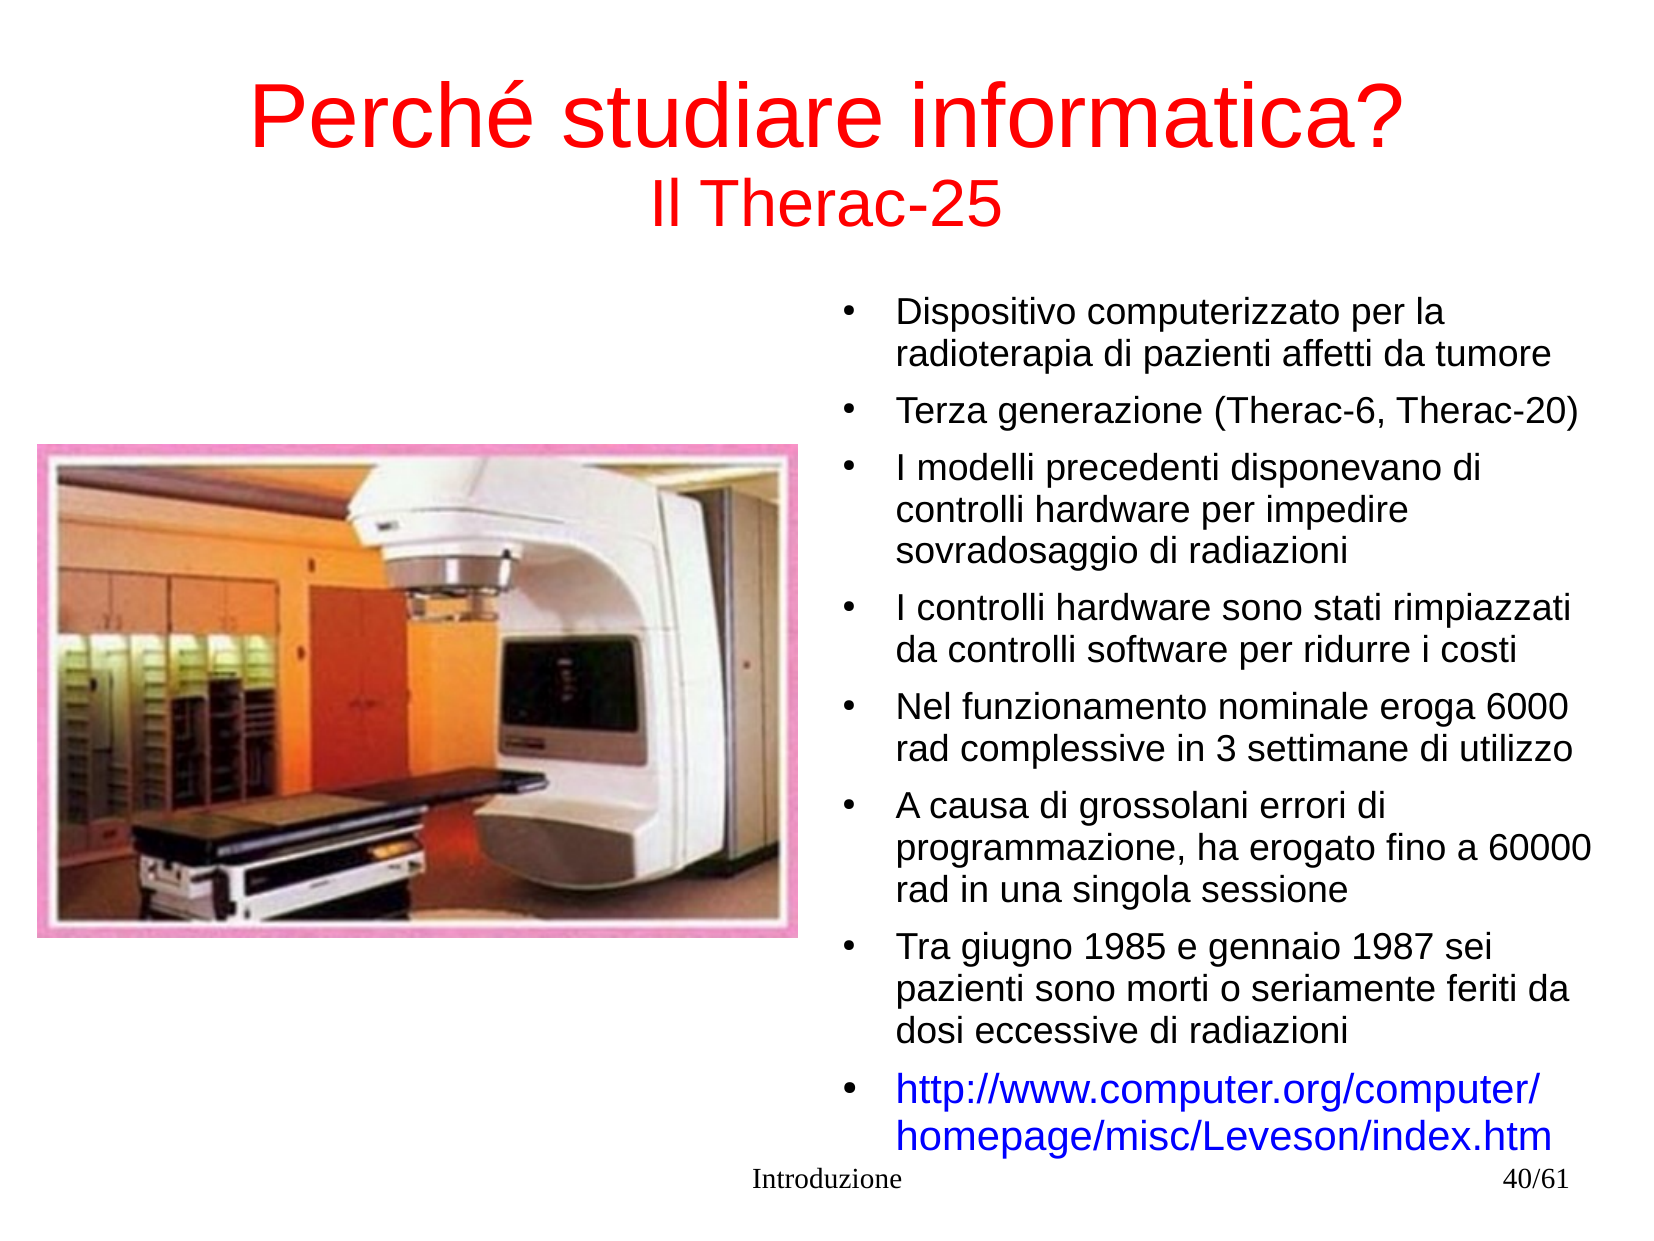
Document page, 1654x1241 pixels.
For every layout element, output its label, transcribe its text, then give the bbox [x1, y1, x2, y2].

list Dispositivo computerizzato per la radioterapia di pazienti affetti da tumore Terza generazione (Therac-6, Therac-20) I modelli precedenti disponevano di controlli hardware per impedire sovradosaggio di radiazioni I controlli hardware sono stati rimpiazzati da controlli software per ridurre i costi Nel funzionamento nominale eroga 6000 rad complessive in 3 settimane di utilizzo A causa di grossolani errori di programmazione, ha erogato fino a 60000 rad in una singola sessione Tra giugno 1985 e gennaio 1987 sei pazienti sono morti o seriamente feriti da dosi eccessive di radiazioni http://www.computer.org/computer/homepage/misc/Leveson/index.htm [824, 290, 1612, 1161]
title Perché studiare informatica? Il Therac-25 [82, 49, 1571, 257]
picture [37, 444, 798, 938]
